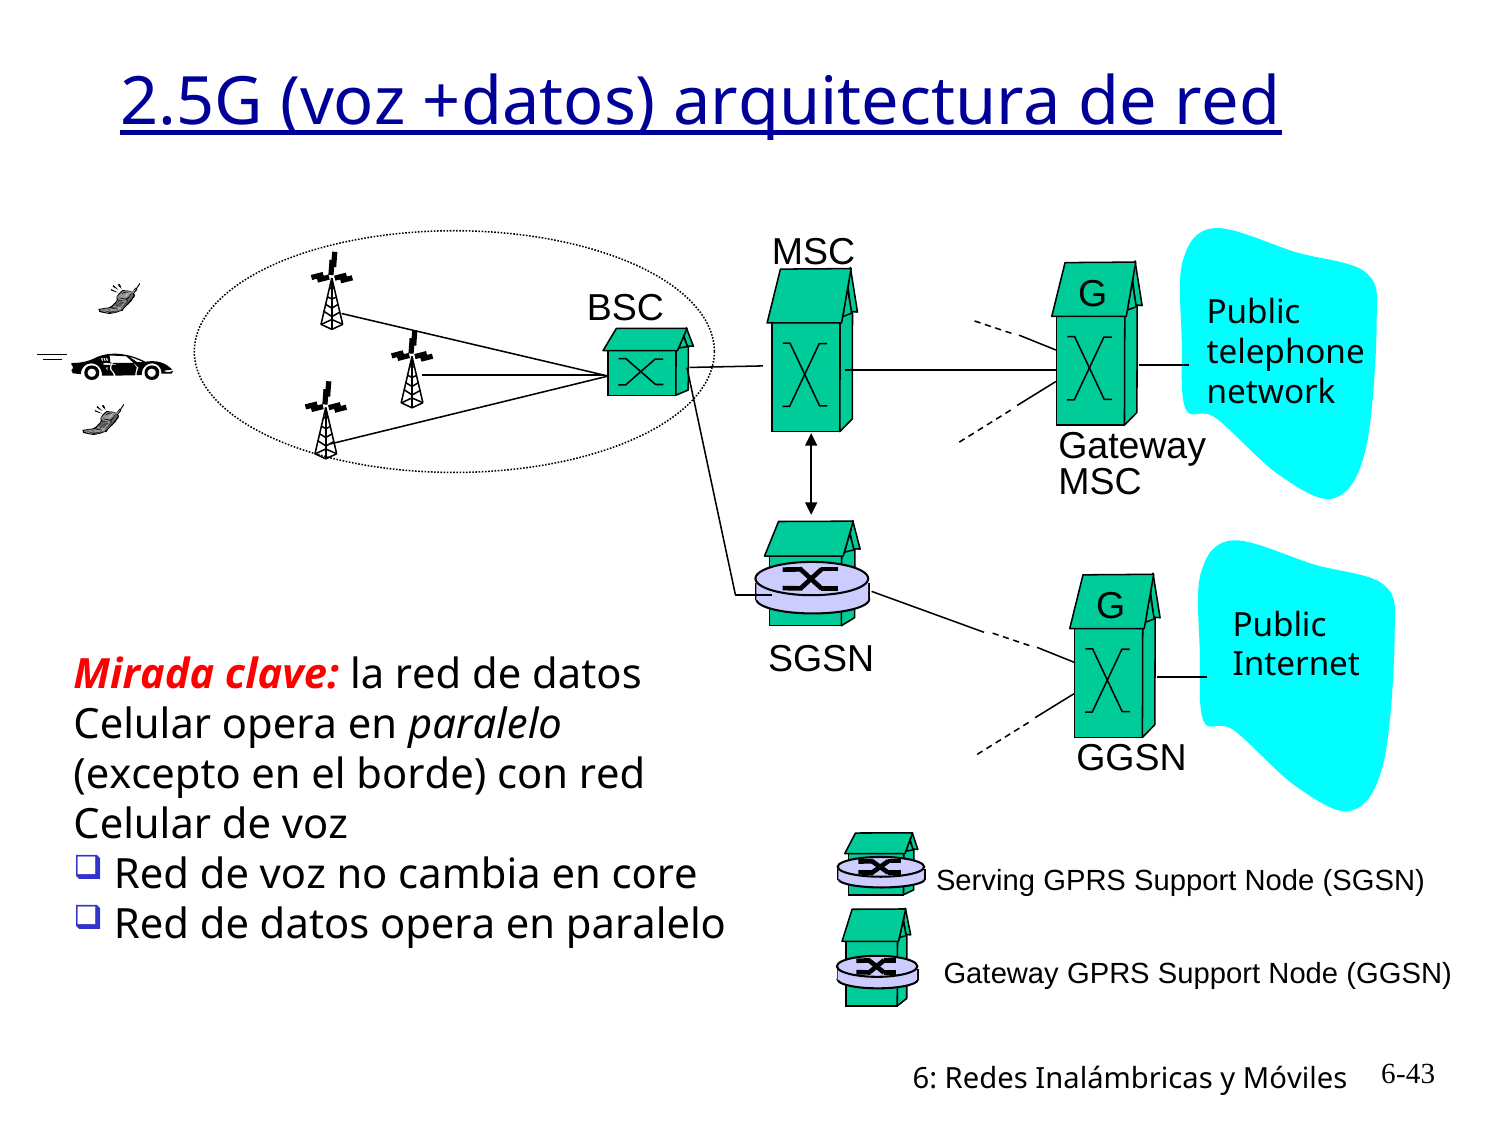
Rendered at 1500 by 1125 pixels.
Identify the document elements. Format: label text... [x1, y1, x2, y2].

text_box BSC [572, 275, 679, 336]
picture [71, 350, 174, 380]
text_box [1215, 418, 1371, 500]
text_box 2.5G (voz +datos) arquitectura de red [105, 50, 1297, 146]
text_box Mirada clave: la red de datos Celular opera en paralelo (excepto en el borde) con red Celular de voz Red de voz no cambia en core Red de datos opera en paralelo [58, 638, 742, 955]
picture [82, 404, 124, 435]
text_box Serving GPRS Support Node (SGSN) [921, 854, 1441, 905]
text_box Gateway MSC [1043, 422, 1222, 510]
text_box SGSN [753, 626, 890, 687]
text_box G [1063, 261, 1123, 322]
text_box [837, 857, 925, 887]
text_box [836, 942, 918, 1006]
text_box GGSN [1061, 734, 1202, 786]
text_box MSC [757, 218, 871, 280]
text_box [1179, 227, 1374, 415]
text_box Public telephone network [1191, 282, 1380, 418]
text_box BSC [658, 275, 679, 288]
text_box Gateway GPRS Support Node (GGSN) [928, 947, 1468, 998]
text_box [1197, 540, 1396, 812]
text_box [755, 562, 870, 613]
text_box Public Internet [1217, 594, 1376, 691]
picture [98, 283, 140, 314]
text_box G [1081, 573, 1141, 635]
